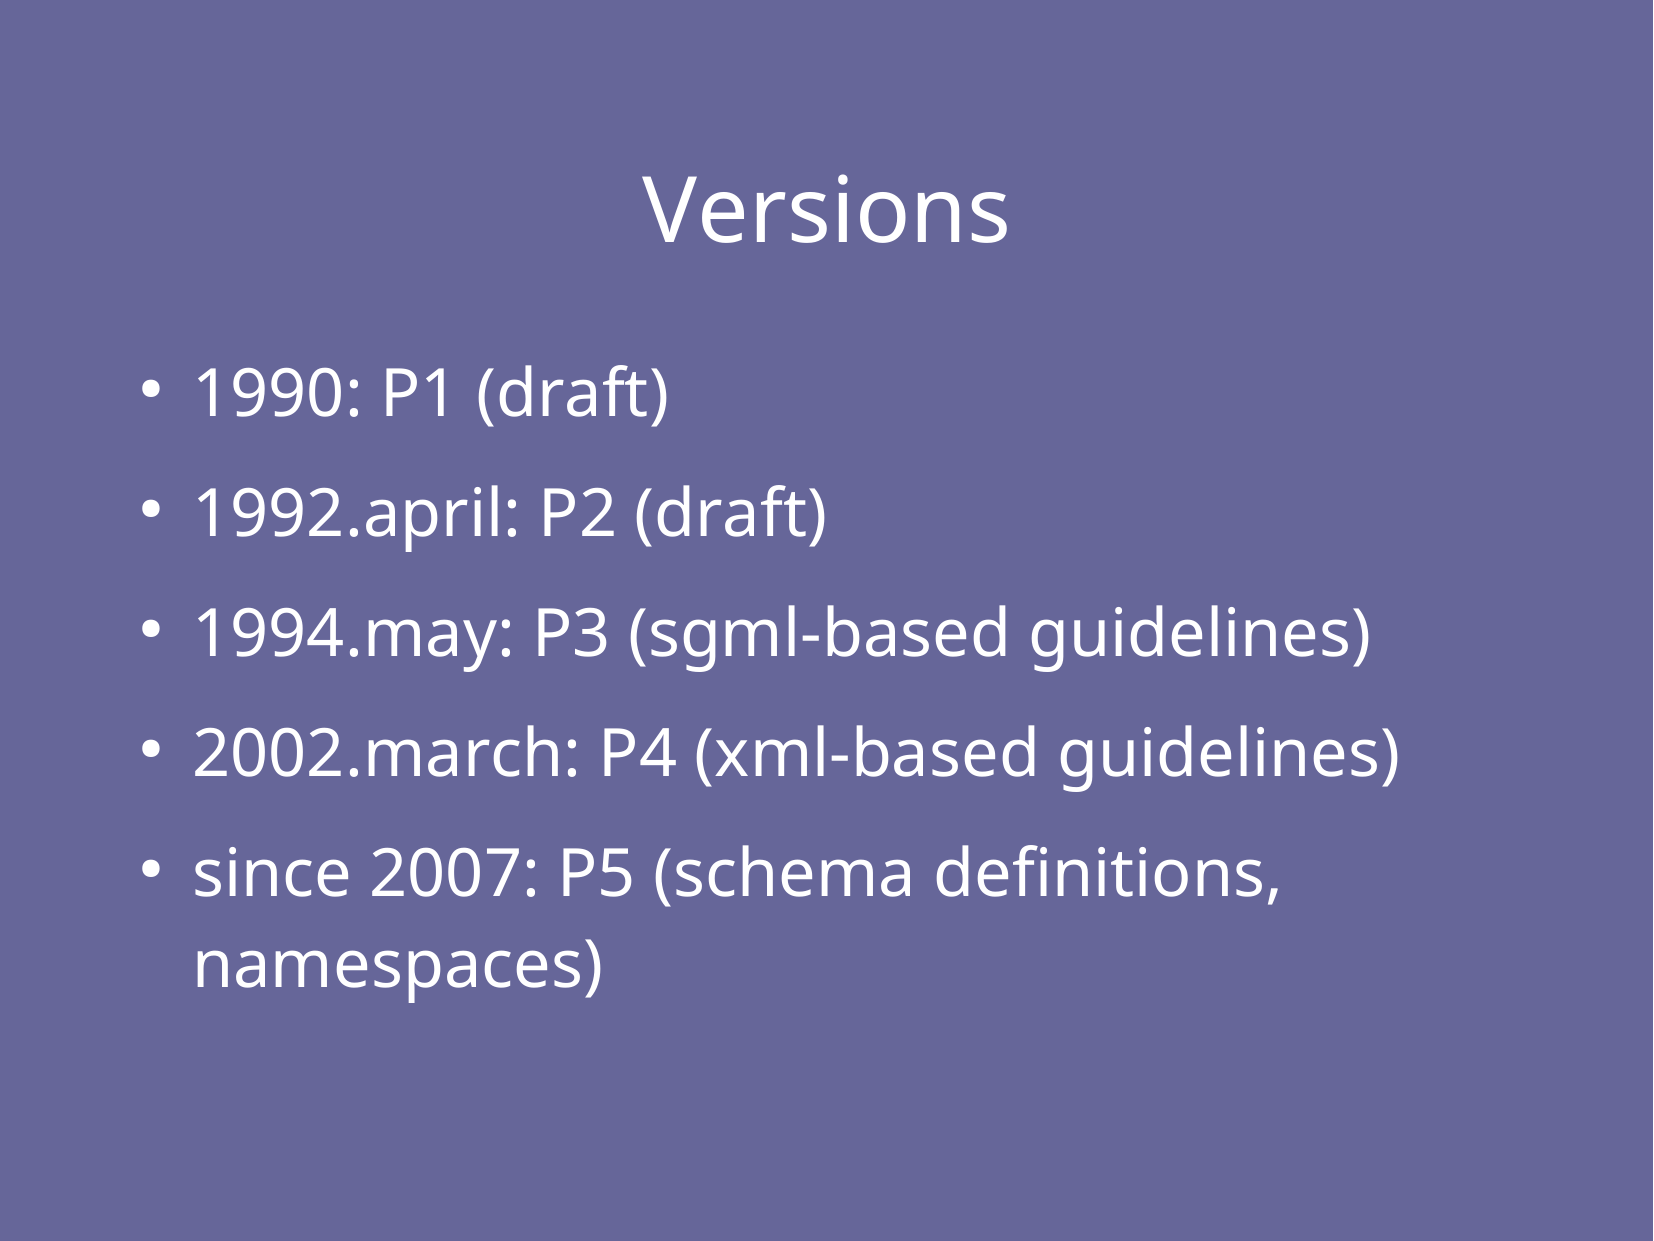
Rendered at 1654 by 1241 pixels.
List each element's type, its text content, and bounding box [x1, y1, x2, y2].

title Versions [121, 102, 1534, 311]
list 1990: P1 (draft) 1992.april: P2 (draft) 1994.may: P3 (sgml-based guidelines) 2002.march: P4 (xml-based guidelines) since 2007: P5 (schema definitions, namespaces) [121, 344, 1534, 1127]
